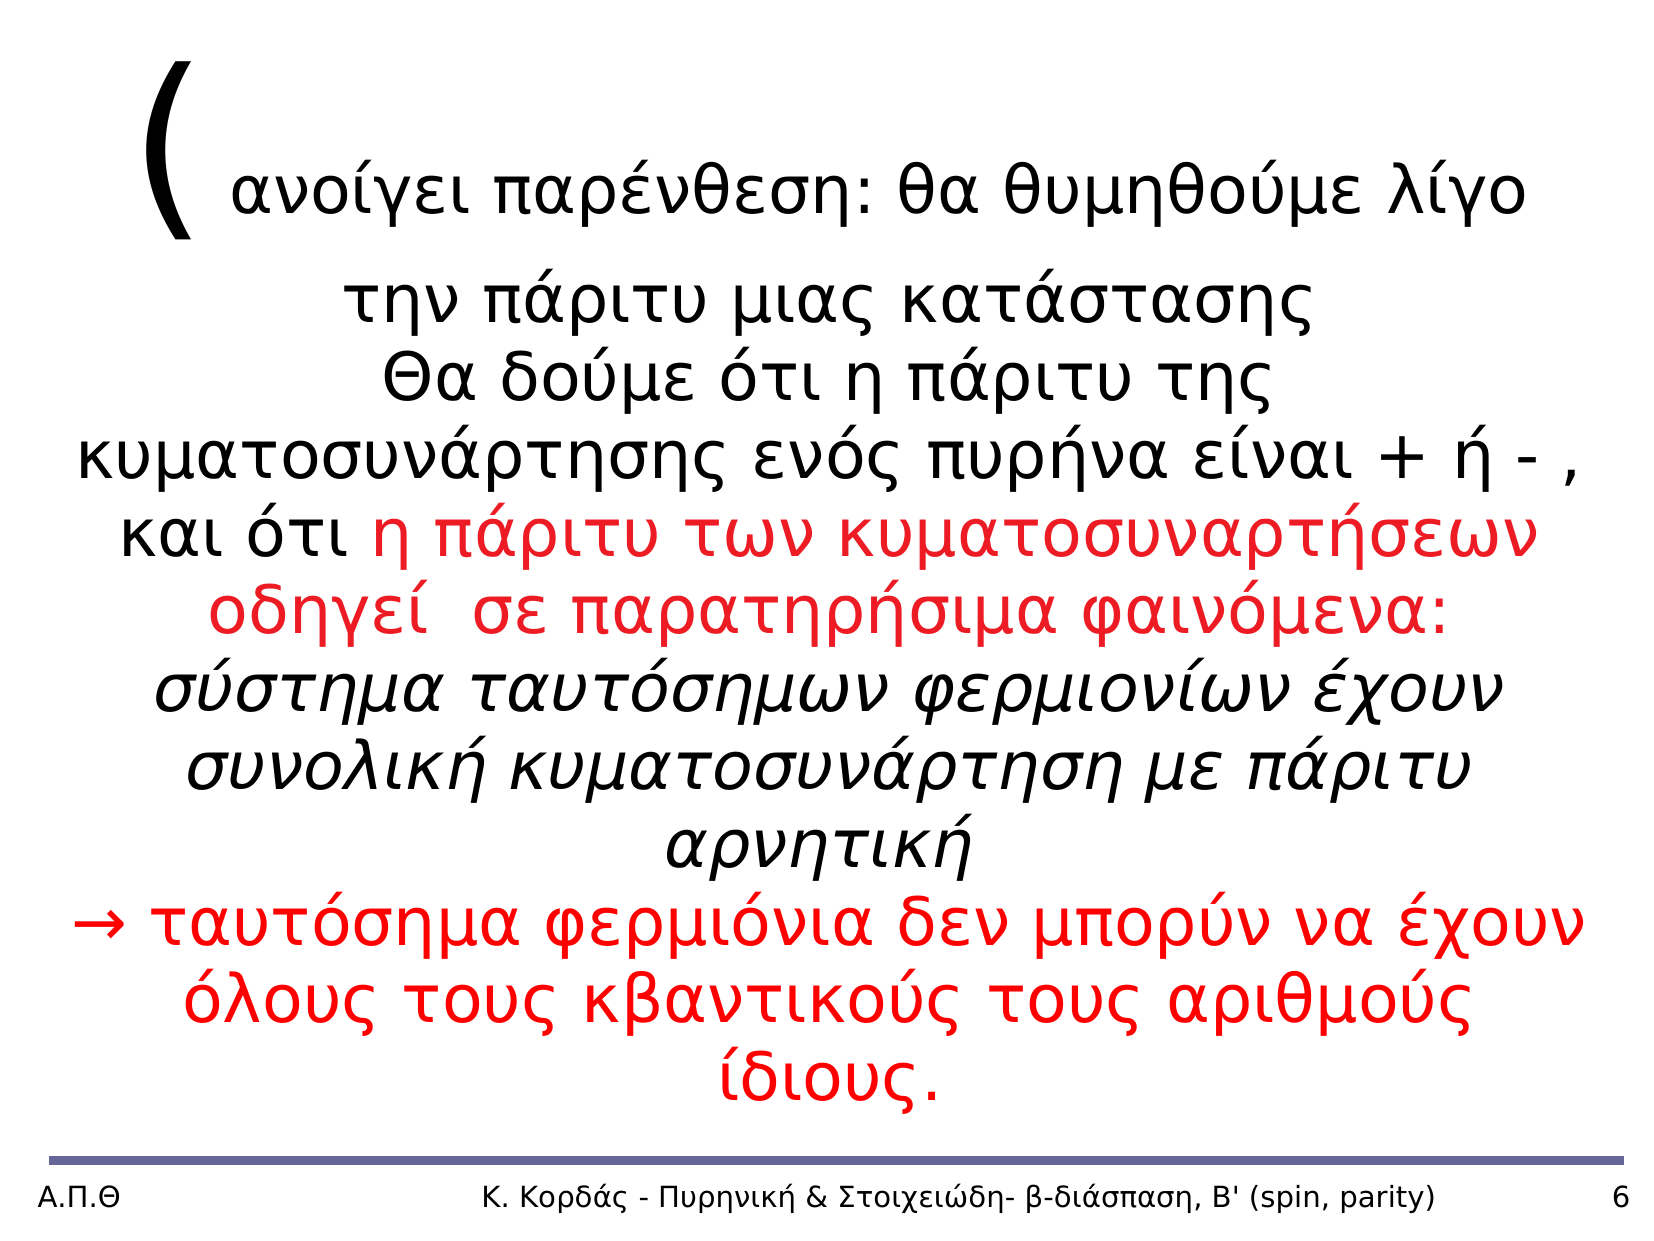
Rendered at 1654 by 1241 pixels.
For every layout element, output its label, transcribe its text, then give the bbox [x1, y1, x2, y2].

subtitle ( ανοίγει παρένθεση: θα θυμηθούμε λίγο την πάριτυ μιας κατάστασης Θα δούμε ότι η πάριτυ της κυματοσυνάρτησης ενός πυρήνα είναι + ή - , και ότι η πάριτυ των κυματοσυναρτήσεων οδηγεί σε παρατηρήσιμα φαινόμενα: σύστημα ταυτόσημων φερμιονίων έχουν συνολική κυματοσυνάρτηση με πάριτυ αρνητική → ταυτόσημα φερμιόνια δεν μπορύν να έχουν όλους τους κβαντικούς τους αριθμούς ίδιους. [64, 0, 1595, 1156]
